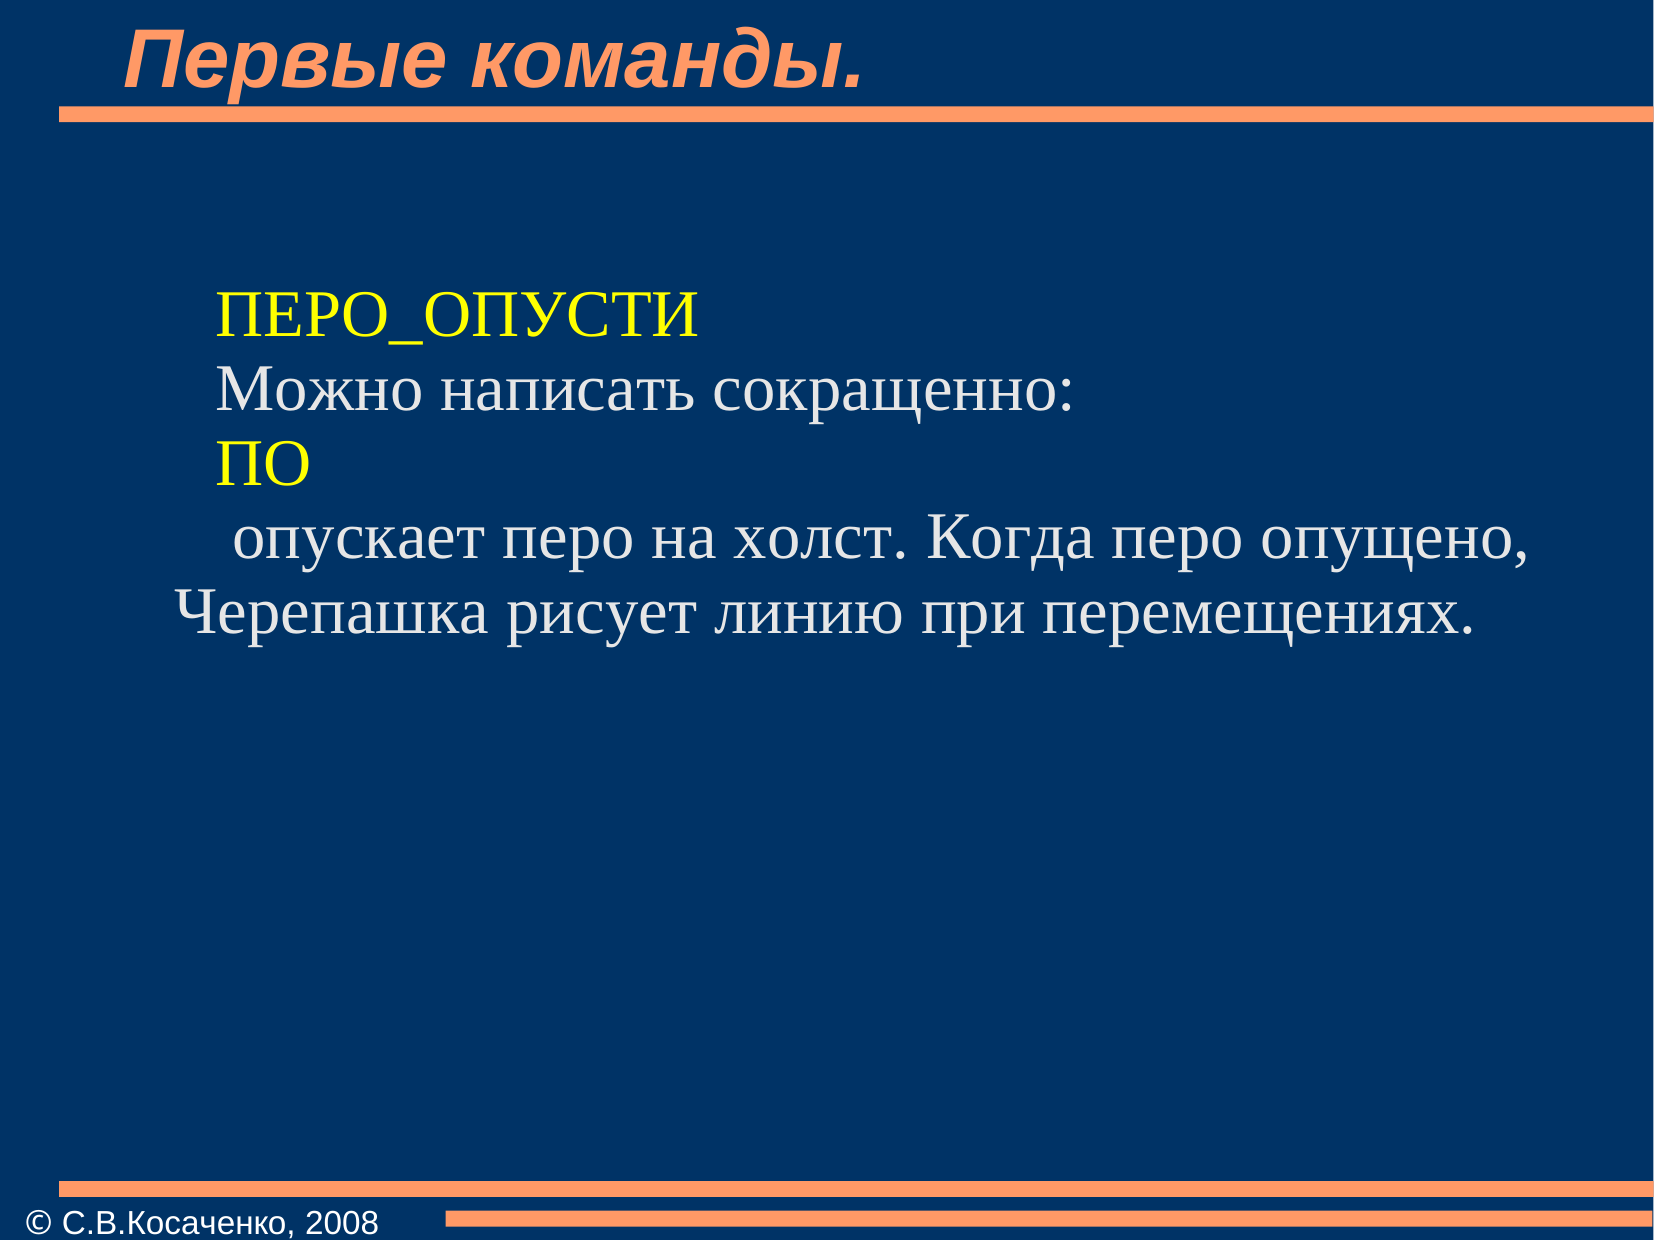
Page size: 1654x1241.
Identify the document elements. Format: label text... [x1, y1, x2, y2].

list ПЕРО_ОПУСТИ Можно написать сокращенно: ПО опускает перо на холст. Когда перо опущено, Черепашка рисует линию при перемещениях. [174, 277, 1565, 1211]
title Первые команды. [123, 0, 1536, 119]
